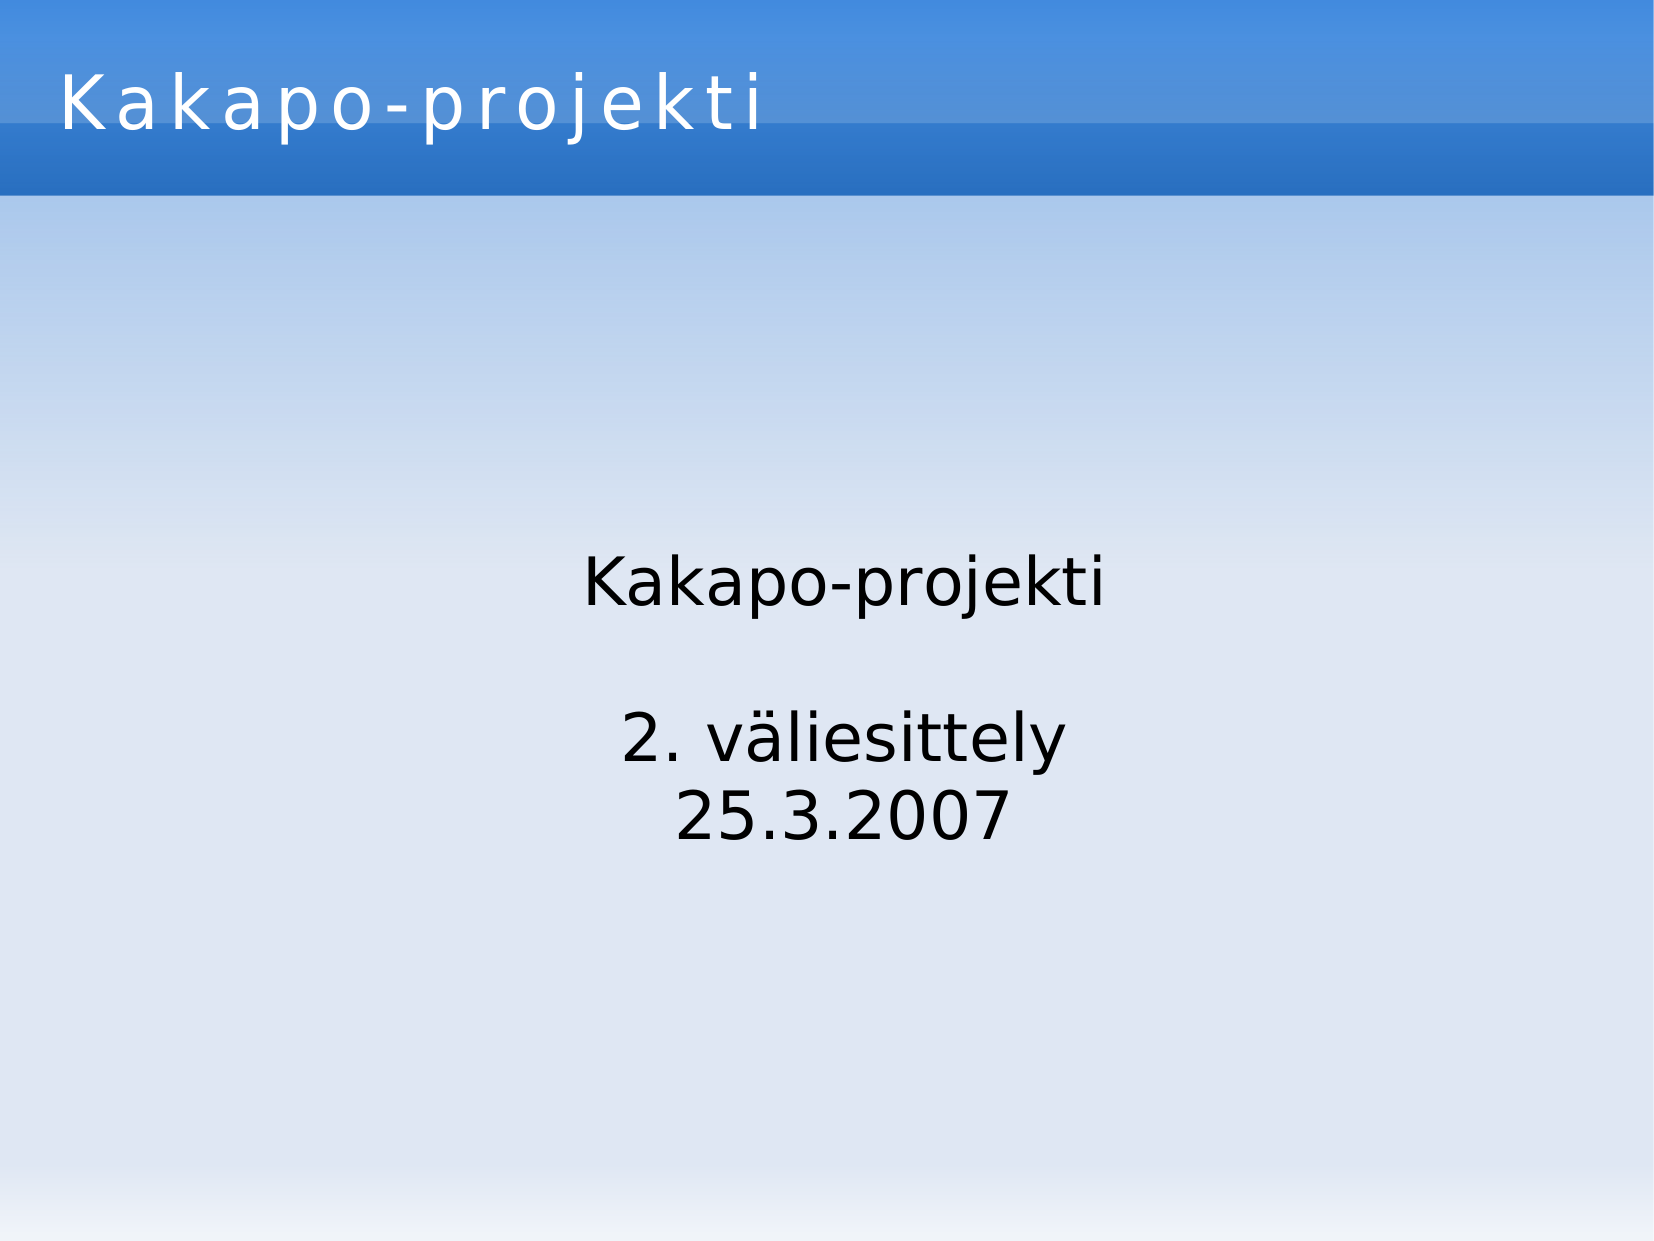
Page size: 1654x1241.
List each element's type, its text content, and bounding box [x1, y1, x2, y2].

title Kakapo-projekti [59, 29, 1270, 178]
picture [0, 0, 1654, 1241]
subtitle Kakapo-projekti 2. väliesittely 25.3.2007 [82, 290, 1571, 1109]
